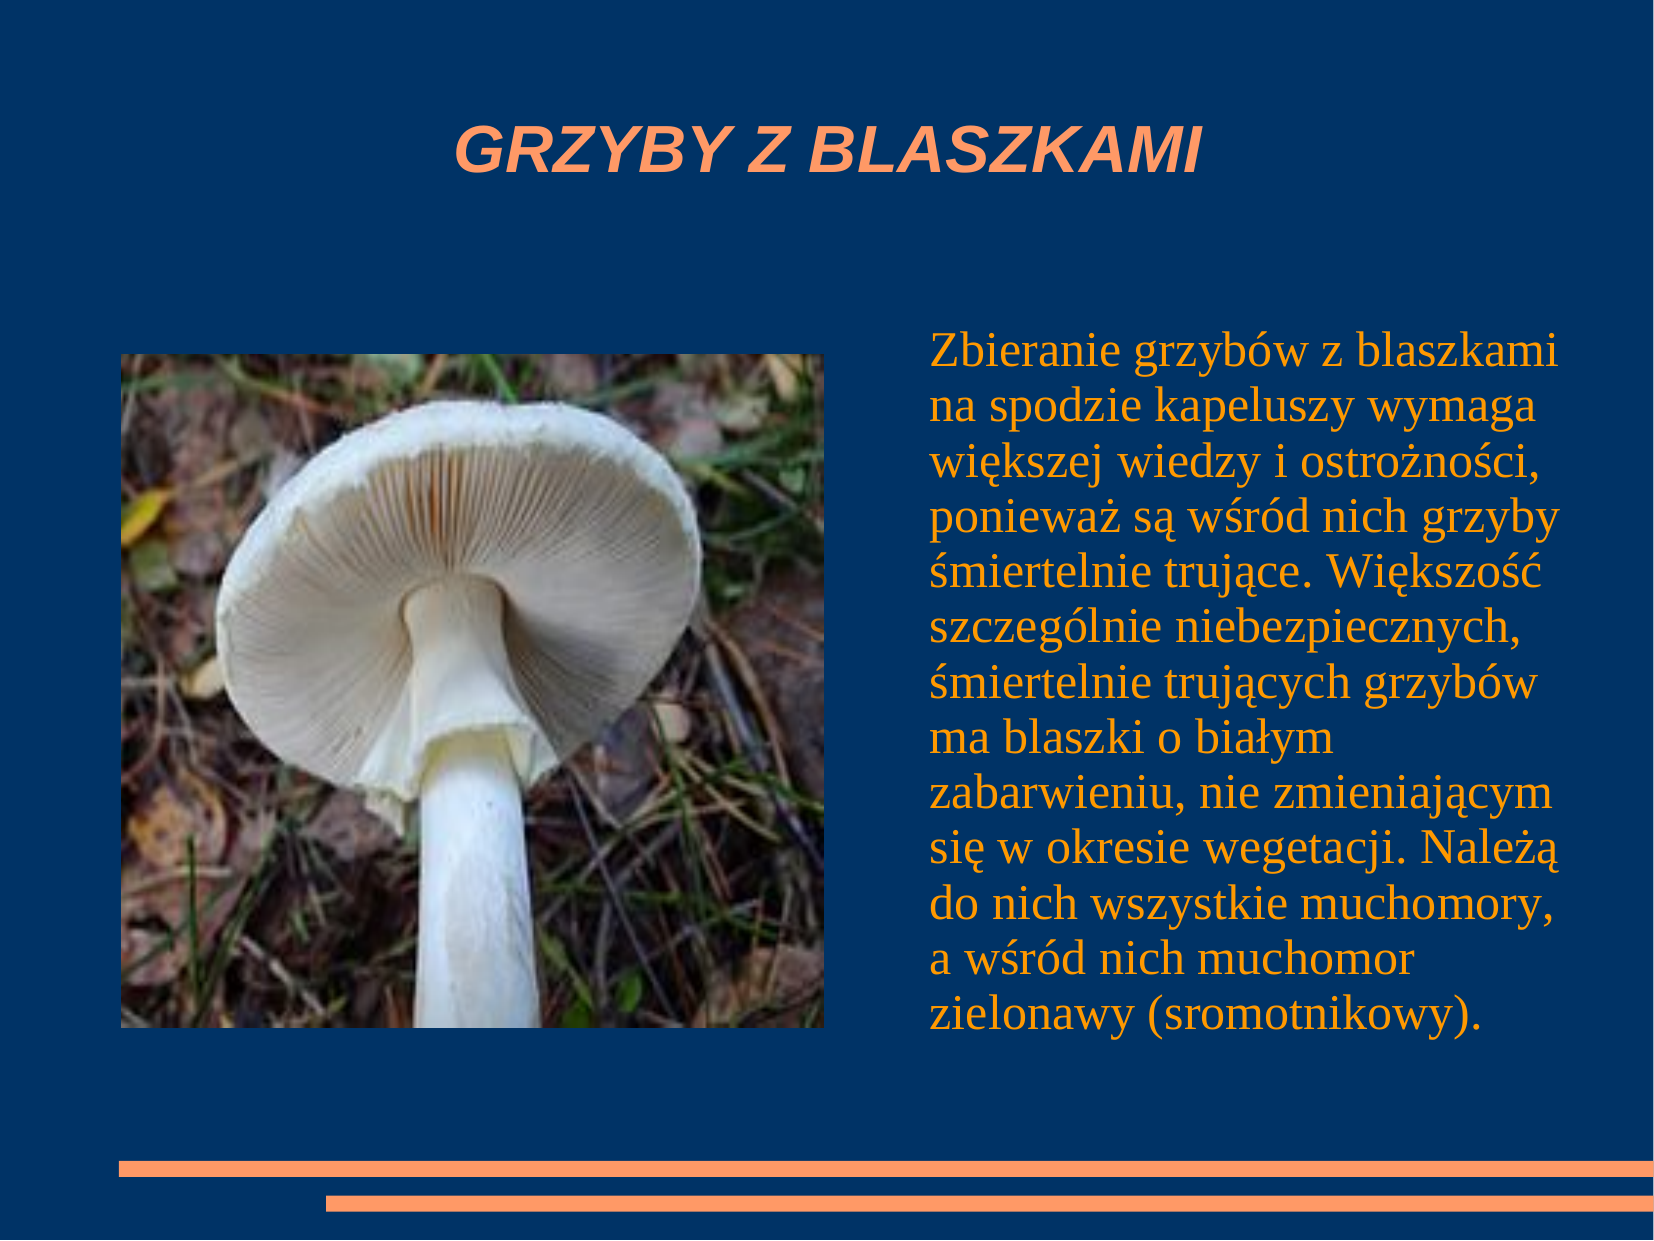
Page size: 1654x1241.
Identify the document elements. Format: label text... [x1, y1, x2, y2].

picture [121, 354, 824, 1028]
title GRZYBY Z BLASZKAMI [121, 46, 1534, 254]
list Zbieranie grzybów z blaszkami na spodzie kapeluszy wymaga większej wiedzy i ostrożności, ponieważ są wśród nich grzyby śmiertelnie trujące. Większość szczególnie niebezpiecznych, śmiertelnie trujących grzybów ma blaszki o białym zabarwieniu, nie zmieniającym się w okresie wegetacji. Należą do nich wszystkie muchomory, a wśród nich muchomor zielonawy (sromotnikowy). [858, 322, 1562, 1132]
